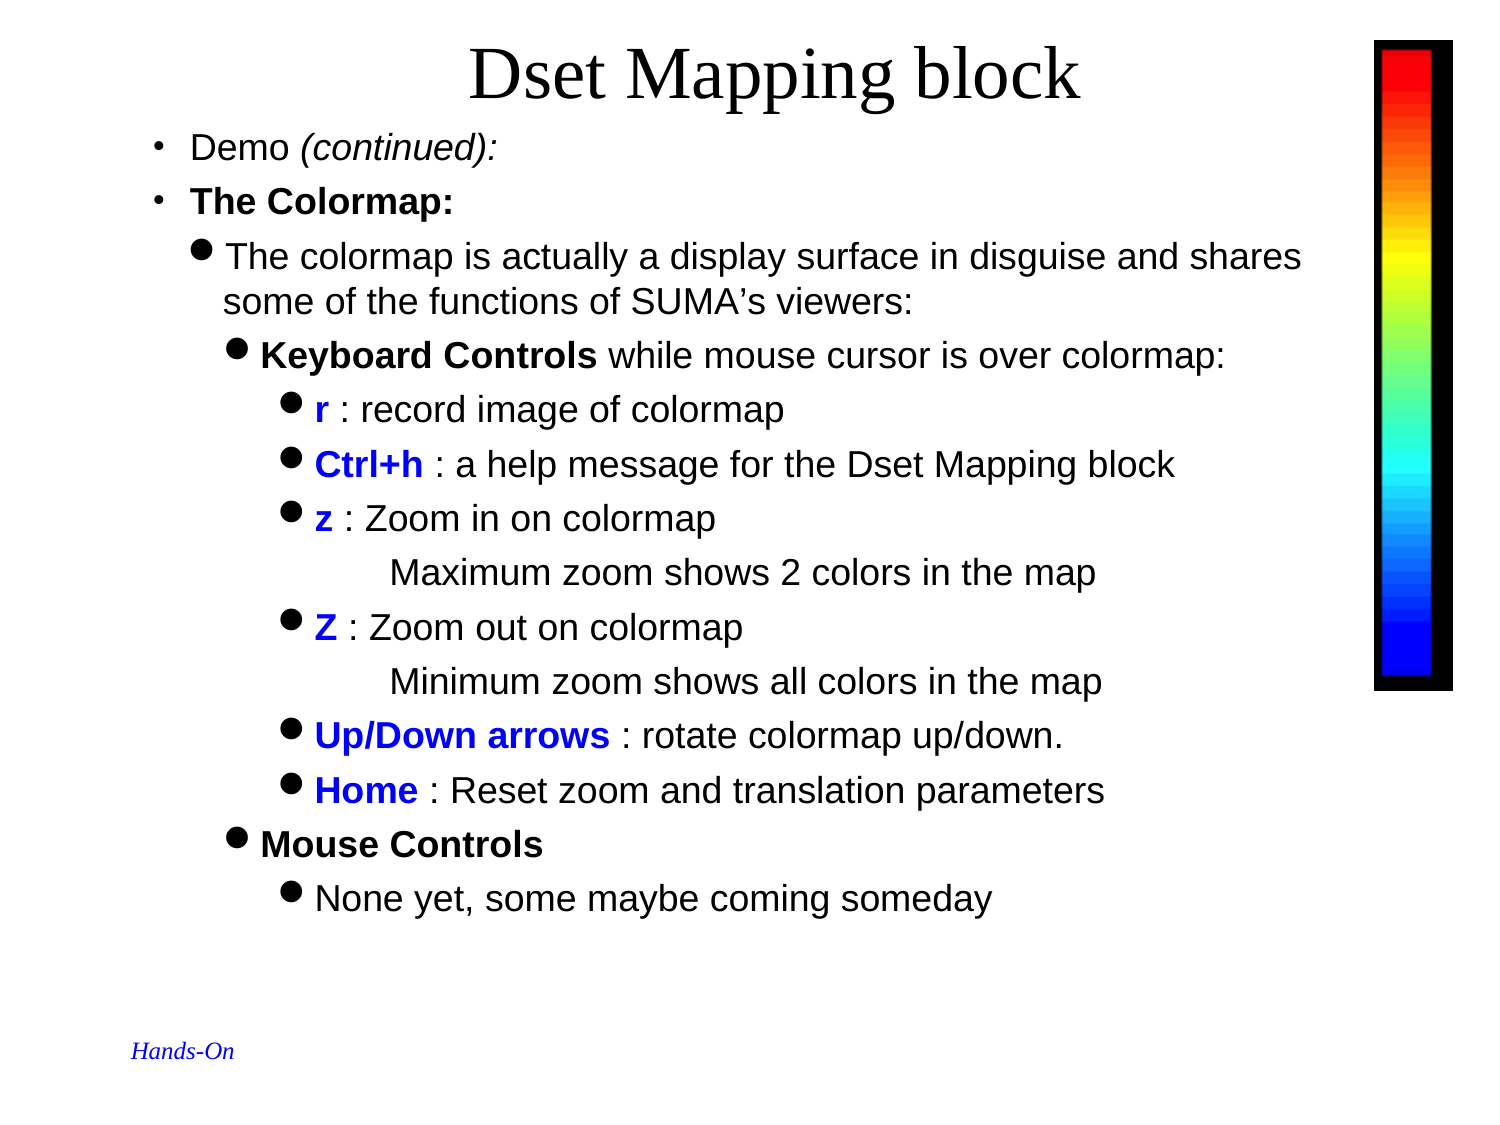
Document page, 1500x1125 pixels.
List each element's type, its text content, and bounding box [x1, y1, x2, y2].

text_box Hands-On [116, 1028, 250, 1074]
text_box Dset Mapping block [137, 14, 1413, 128]
text_box Demo (continued): The Colormap: The colormap is actually a display surface in disguise and shares some of the functions of SUMA’s viewers: Keyboard Controls while mouse cursor is over colormap: r : record image of colormap Ctrl+h : a help message for the Dset Mapping block z : Zoom in on colormap Maximum zoom shows 2 colors in the map Z : Zoom out on colormap Minimum zoom shows all colors in the map Up/Down arrows : rotate colormap up/down. Home : Reset zoom and translation parameters Mouse Controls None yet, some maybe coming someday [137, 128, 1413, 1063]
picture [1374, 40, 1453, 691]
